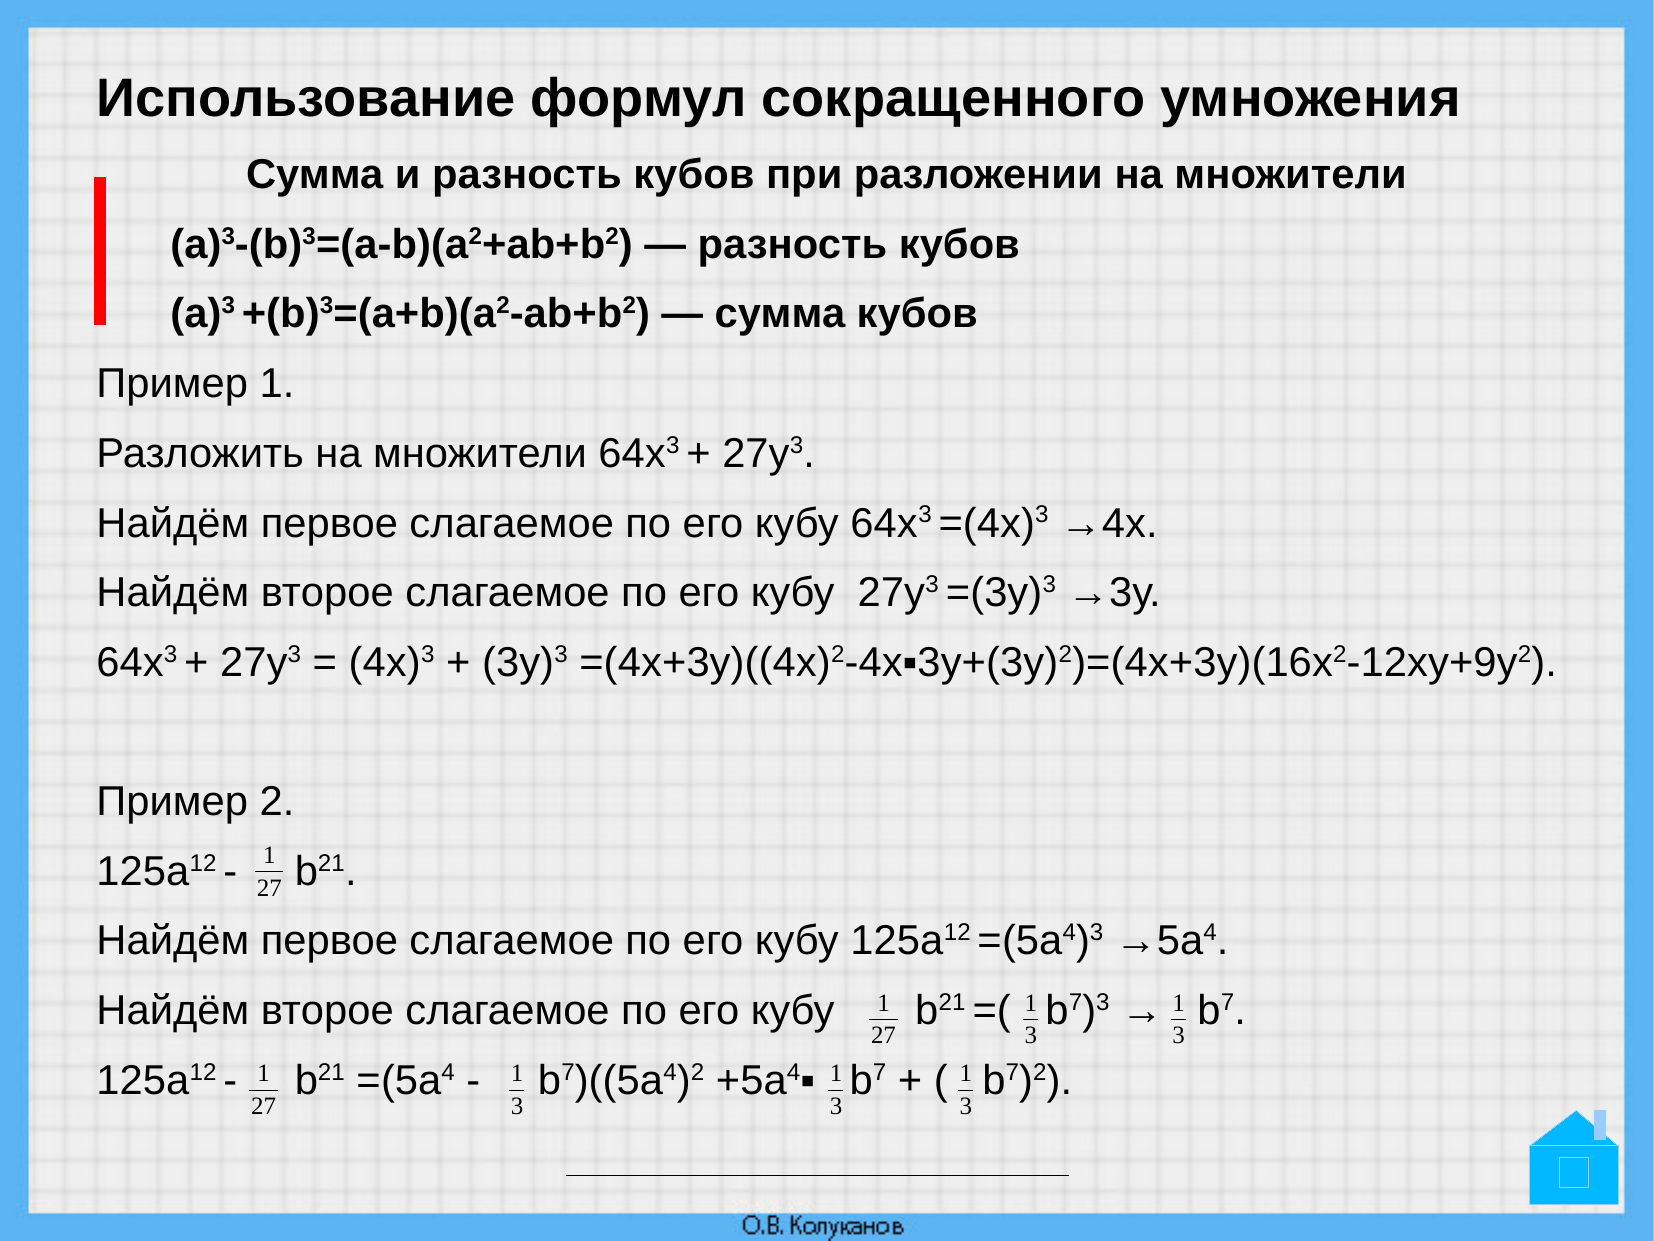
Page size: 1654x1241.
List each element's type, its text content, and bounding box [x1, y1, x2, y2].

text_box Использование формул сокращенного умножения Сумма и разность кубов при рaзложении на множители (a)3-(b)3=(a-b)(a2+ab+b2) — разность кубов (a)3 +(b)3=(a+b)(a2-ab+b2) — сумма кубов Пример 1. Разложить на множители 64х3 + 27у3. Найдём первое слагаемое по его кубу 64х3 =(4х)3 →4х. Найдём второе слагаемое по его кубу 27у3 =(3у)3 →3у. 64х3 + 27у3 = (4х)3 + (3у)3 =(4х+3у)((4х)2-4х▪3у+(3у)2)=(4х+3у)(16х2-12ху+9у2). Пример 2. 125а12 - b21. Найдём первое слагаемое по его кубу 125a12 =(5a4)3 →5a4. Найдём второе слагаемое по его кубу b21 =( b7)3 → b7. 125а12 - b21 =(5a4 - b7)((5a4)2 +5a4▪ b7 + ( b7)2). [29, 29, 1625, 1211]
chart [820, 1060, 850, 1121]
chart [501, 1060, 532, 1121]
chart [247, 841, 291, 903]
chart [861, 989, 905, 1050]
chart [950, 1060, 980, 1121]
picture [0, 0, 1654, 1241]
text_box [1529, 1110, 1619, 1205]
chart [241, 1060, 285, 1121]
chart [1015, 989, 1045, 1050]
chart [1162, 989, 1193, 1050]
